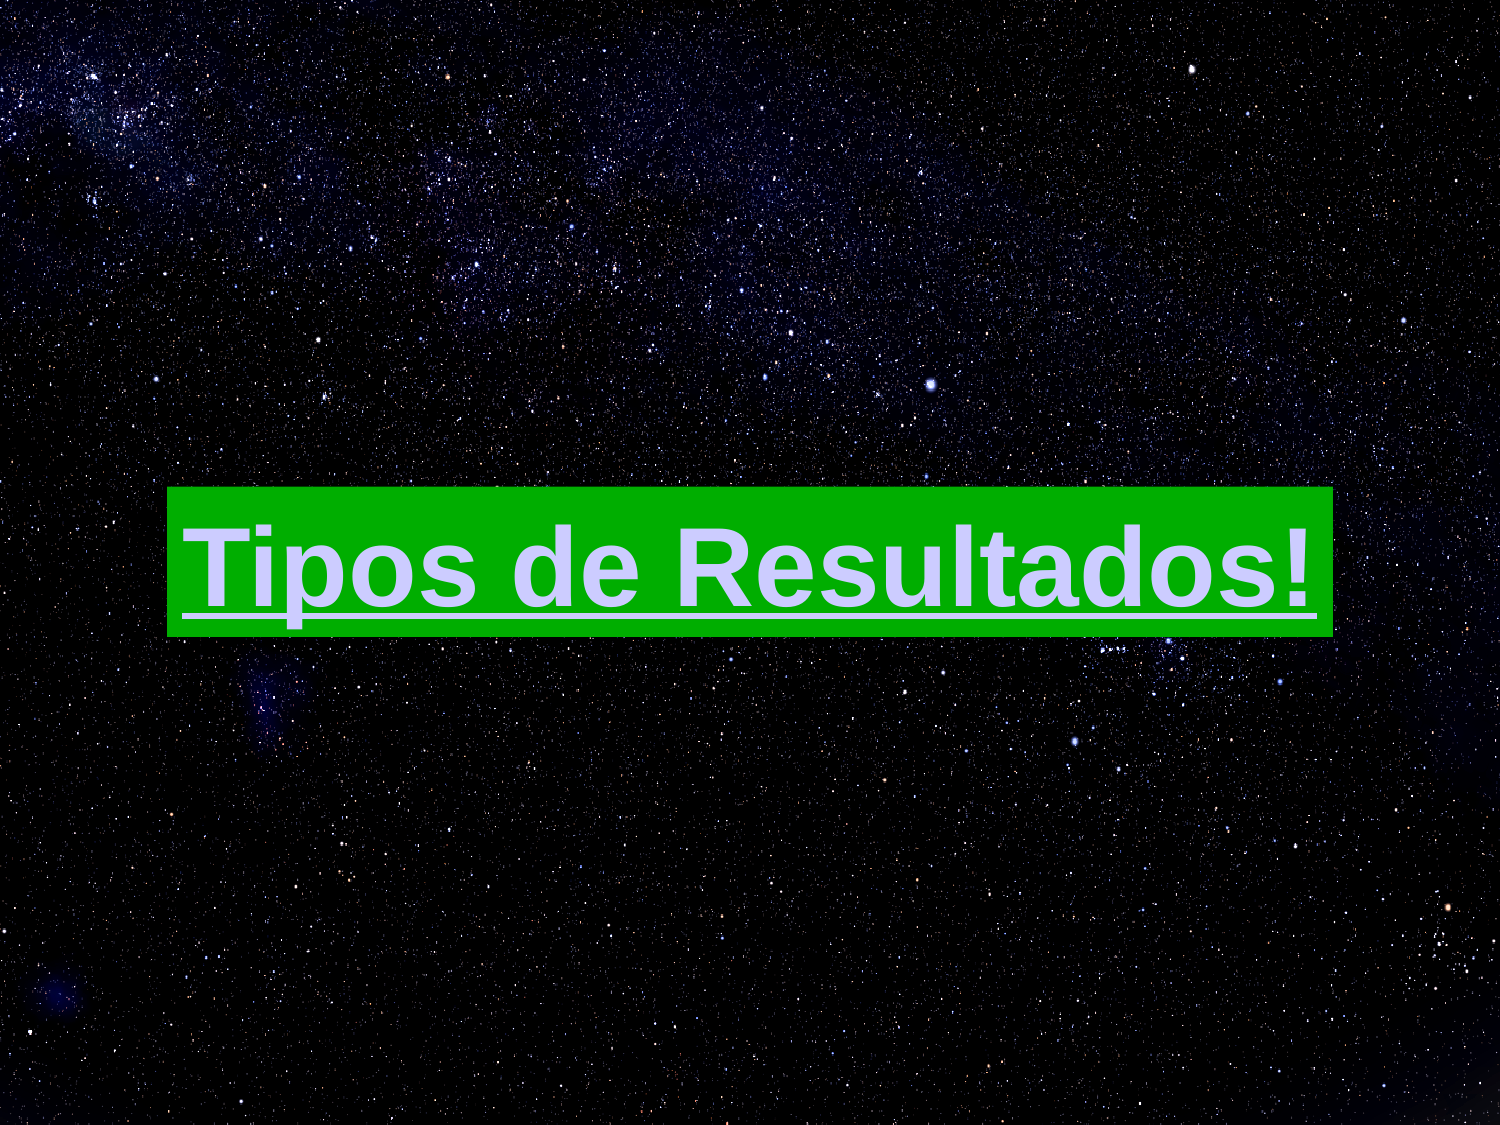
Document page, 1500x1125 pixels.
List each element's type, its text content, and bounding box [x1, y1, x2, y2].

picture [0, 0, 1500, 1125]
text_box Tipos de Resultados! [167, 486, 1333, 637]
